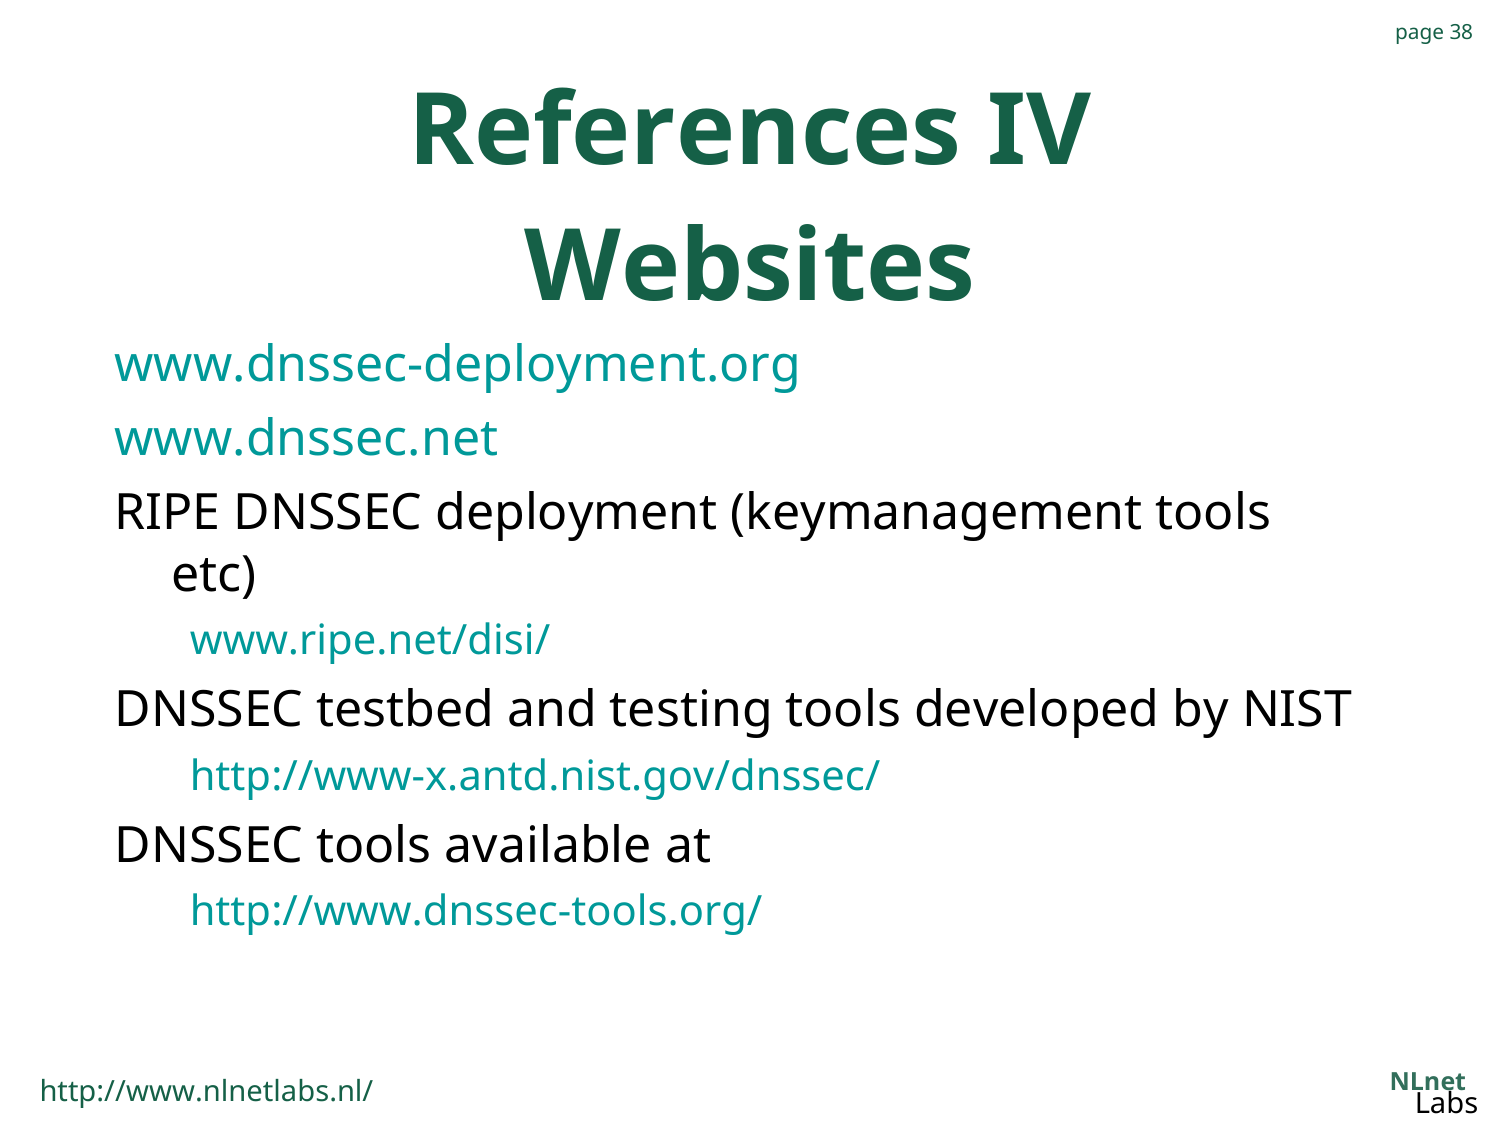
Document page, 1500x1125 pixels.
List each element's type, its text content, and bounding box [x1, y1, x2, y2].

list www.dnssec-deployment.org www.dnssec.net RIPE DNSSEC deployment (keymanagement tools etc) www.ripe.net/disi/ DNSSEC testbed and testing tools developed by NIST http://www-x.antd.nist.gov/dnssec/ DNSSEC tools available at http://www.dnssec-tools.org/ [99, 324, 1375, 1001]
title References IV Websites [112, 66, 1388, 322]
